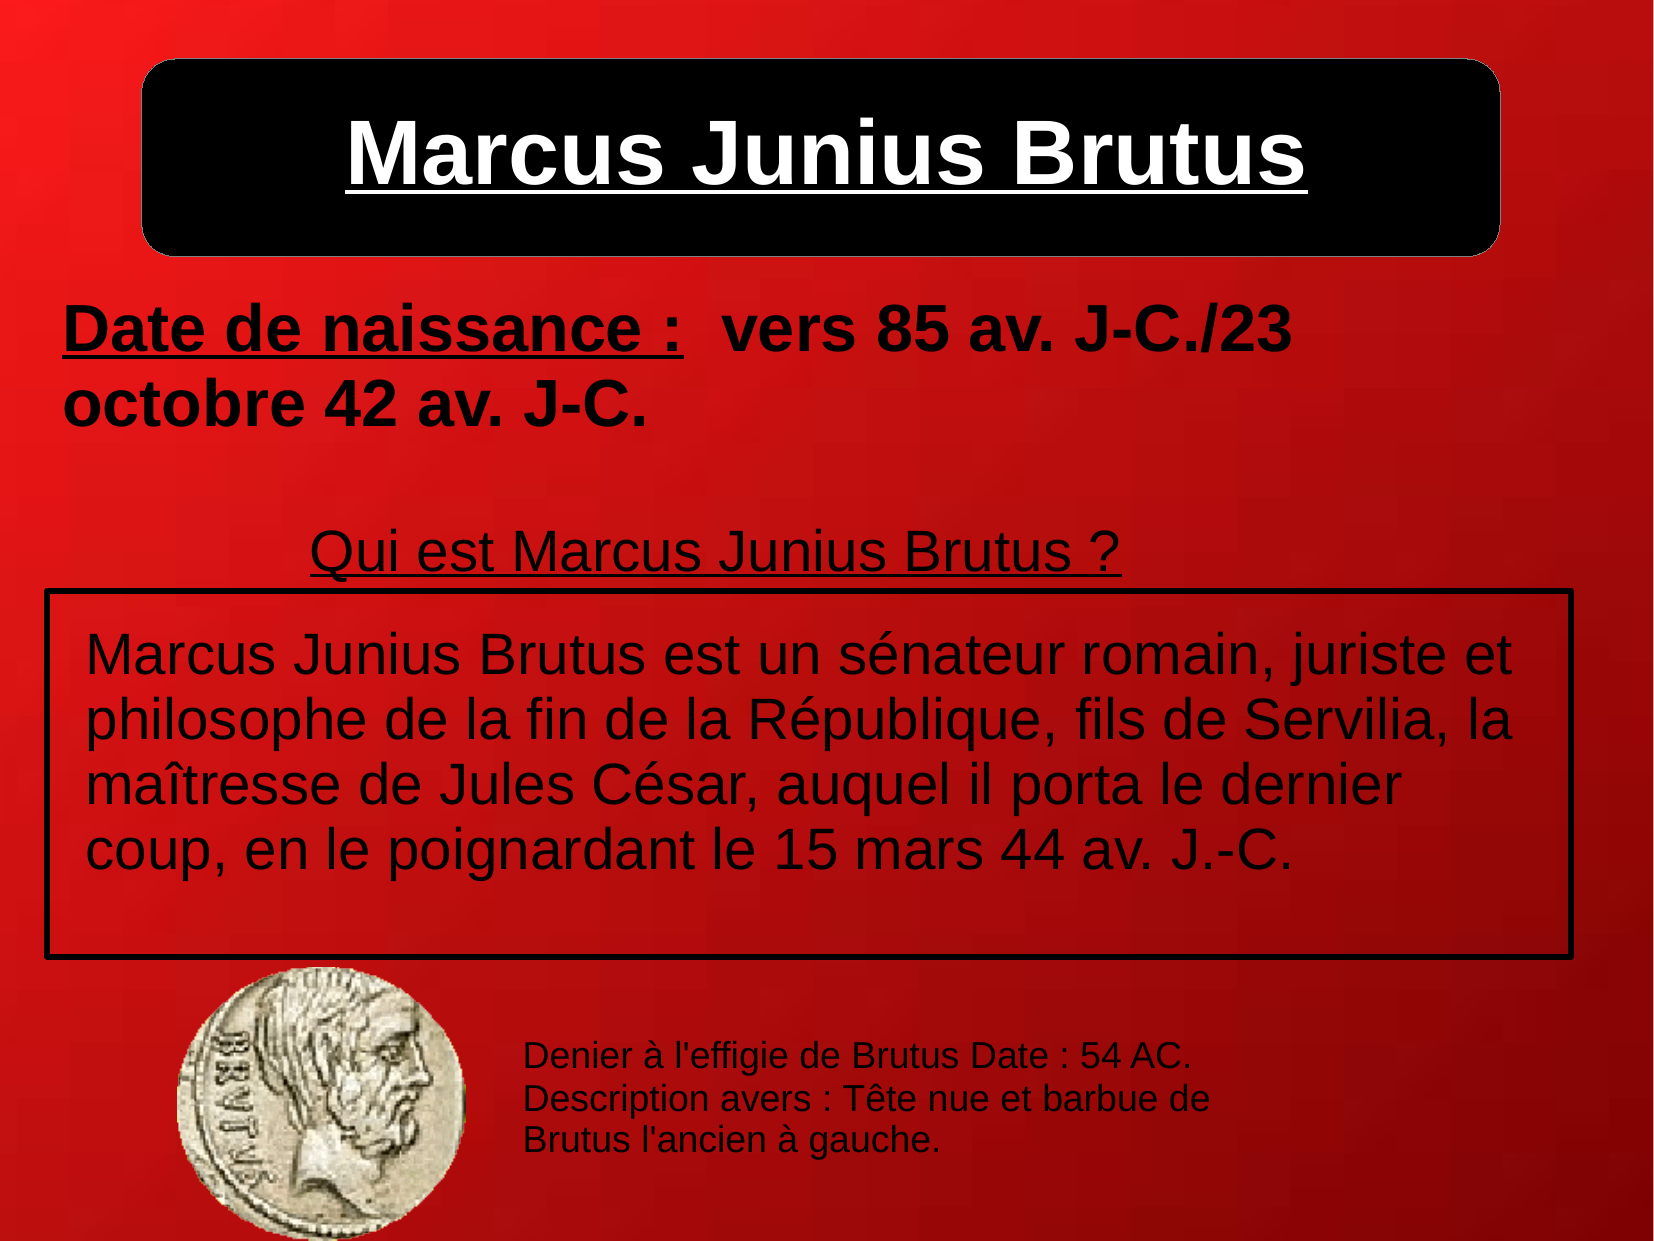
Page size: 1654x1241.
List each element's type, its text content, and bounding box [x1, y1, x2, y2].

text_box Marcus Junius Brutus est un sénateur romain, juriste et philosophe de la fin de la République, fils de Servilia, la maîtresse de Jules César, auquel il porta le dernier coup, en le poignardant le 15 mars 44 av. J.-C. [70, 614, 1560, 889]
text_box Denier à l'effigie de Brutus Date : 54 AC. Description avers : Tête nue et barbue de Brutus l'ancien à gauche. [507, 1027, 1288, 1169]
text_box Date de naissance : vers 85 av. J-C./23 octobre 42 av. J-C. [47, 283, 1512, 448]
text_box Qui est Marcus Junius Brutus ? [295, 510, 1137, 588]
title Marcus Junius Brutus [82, 49, 1571, 257]
picture [0, 0, 1654, 1241]
